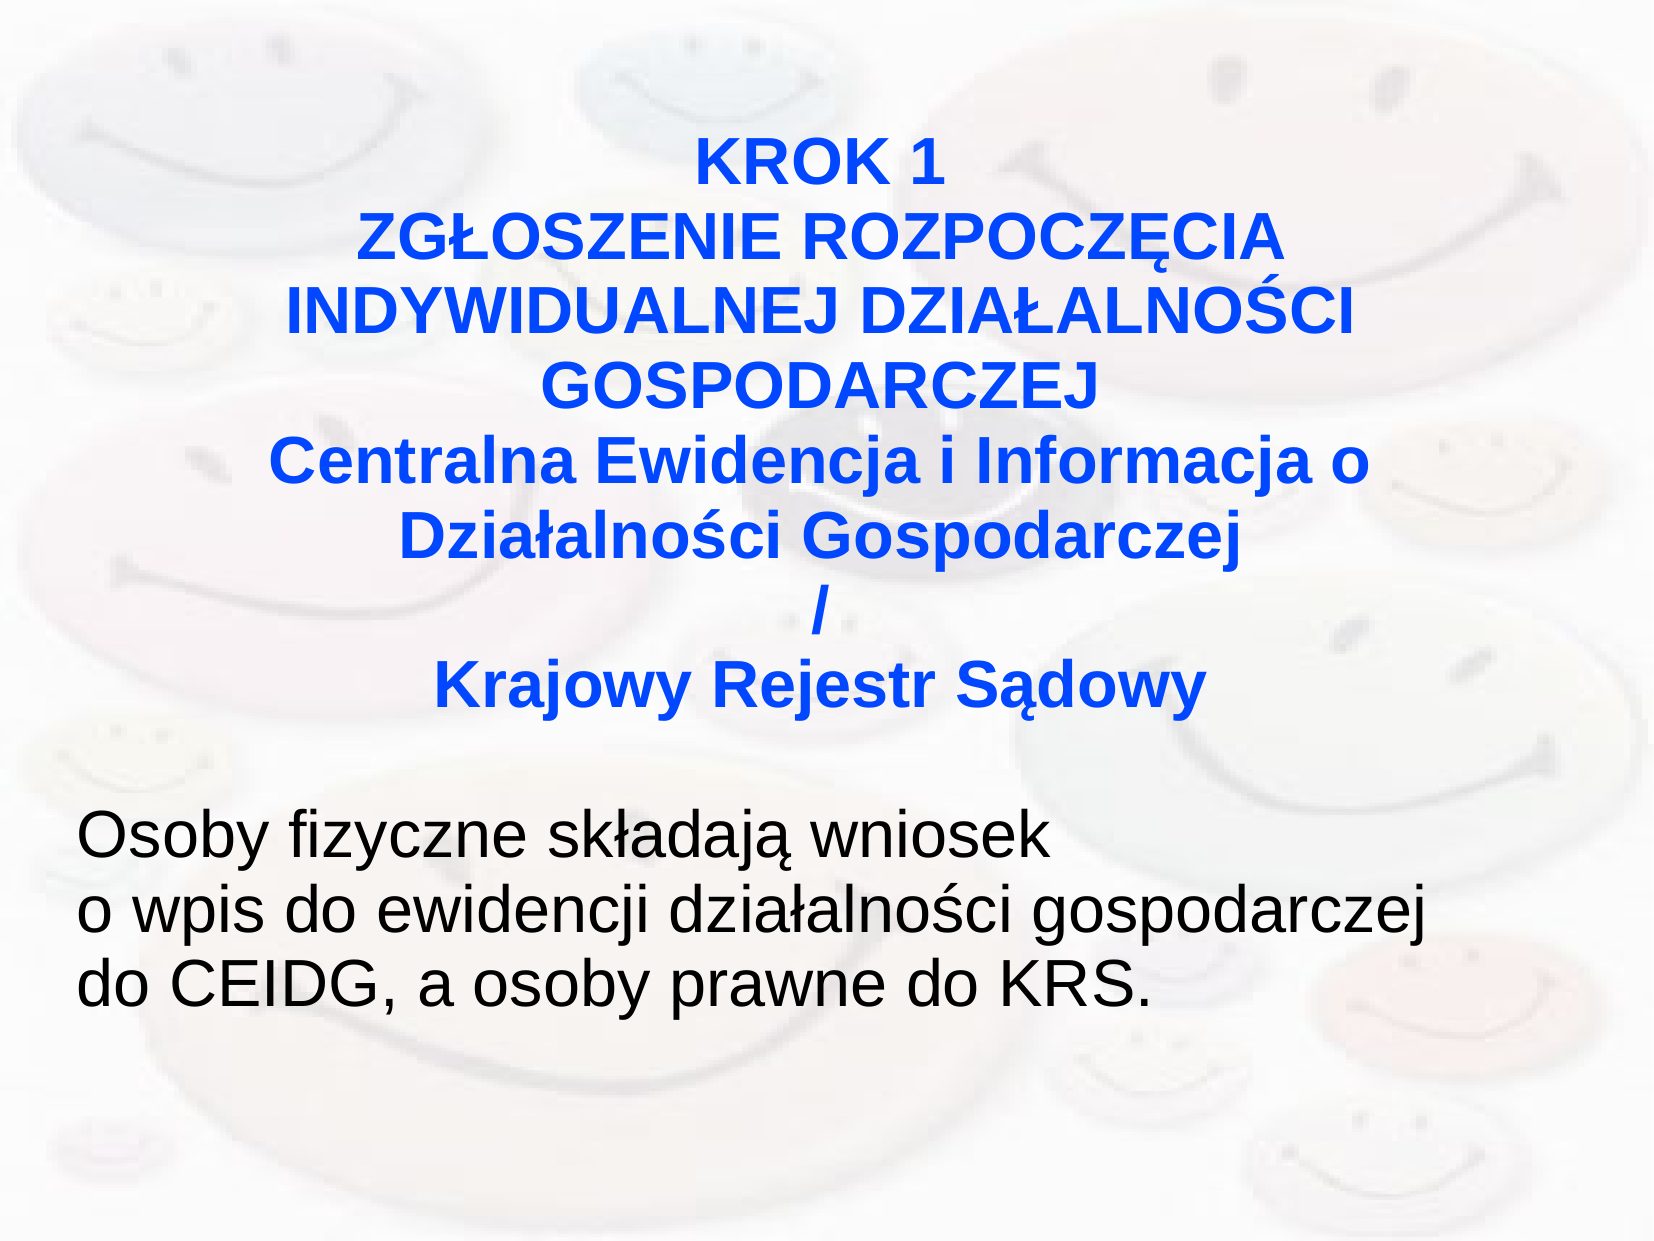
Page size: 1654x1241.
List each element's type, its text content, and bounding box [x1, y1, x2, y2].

subtitle KROK 1 ZGŁOSZENIE ROZPOCZĘCIA INDYWIDUALNEJ DZIAŁALNOŚCI GOSPODARCZEJ Centralna Ewidencja i Informacja o Działalności Gospodarczej / Krajowy Rejestr Sądowy Osoby fizyczne składają wniosek o wpis do ewidencji działalności gospodarczej do CEIDG, a osoby prawne do KRS. [76, 123, 1565, 1022]
picture [0, 0, 1654, 1241]
